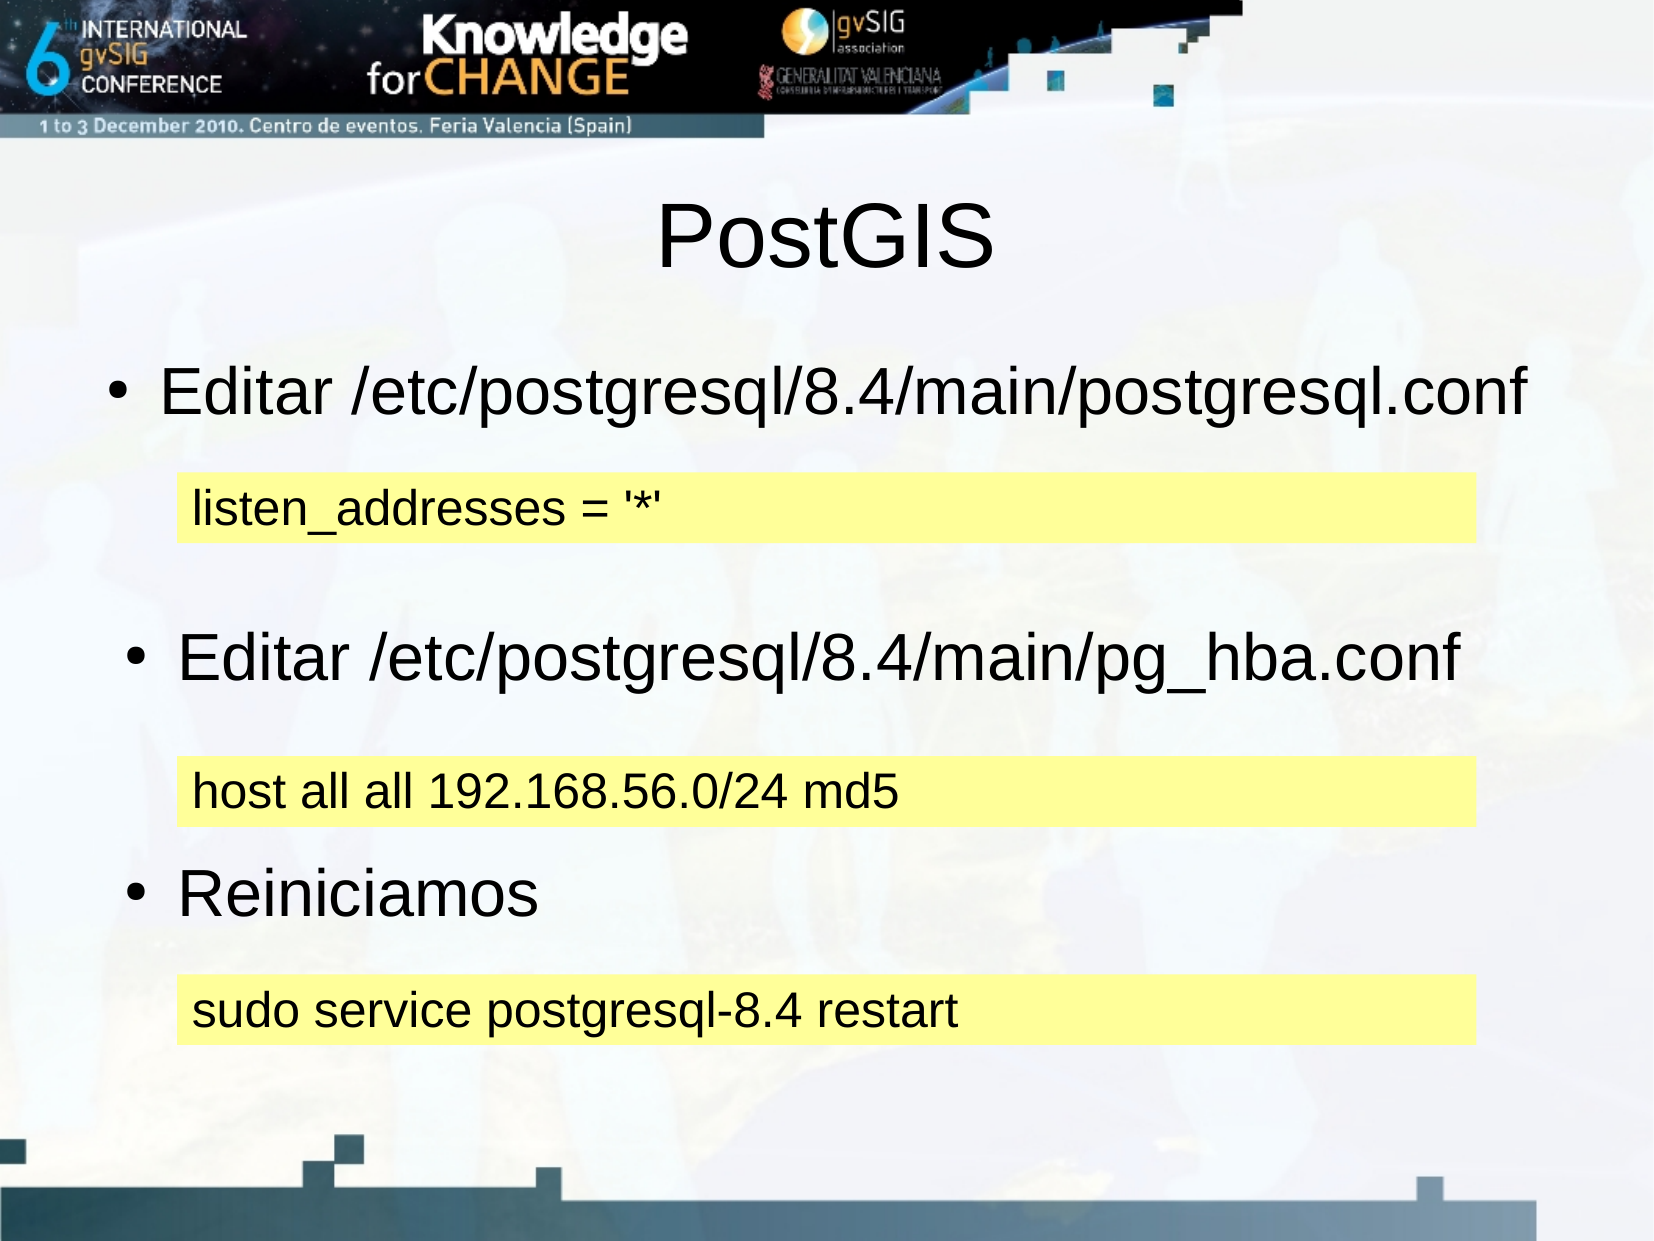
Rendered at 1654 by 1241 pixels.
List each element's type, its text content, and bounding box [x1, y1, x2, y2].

text_box sudo service postgresql-8.4 restart [177, 974, 1477, 1045]
list Editar /etc/postgresql/8.4/main/postgresql.conf [88, 354, 1577, 443]
list Editar /etc/postgresql/8.4/main/pg_hba.conf [106, 620, 1595, 709]
text_box listen_addresses = '*' [177, 472, 1477, 544]
picture [0, 0, 1654, 1241]
list Reiniciamos [106, 856, 1595, 945]
text_box host all all 192.168.56.0/24 md5 [177, 756, 1477, 827]
title PostGIS [82, 147, 1571, 325]
